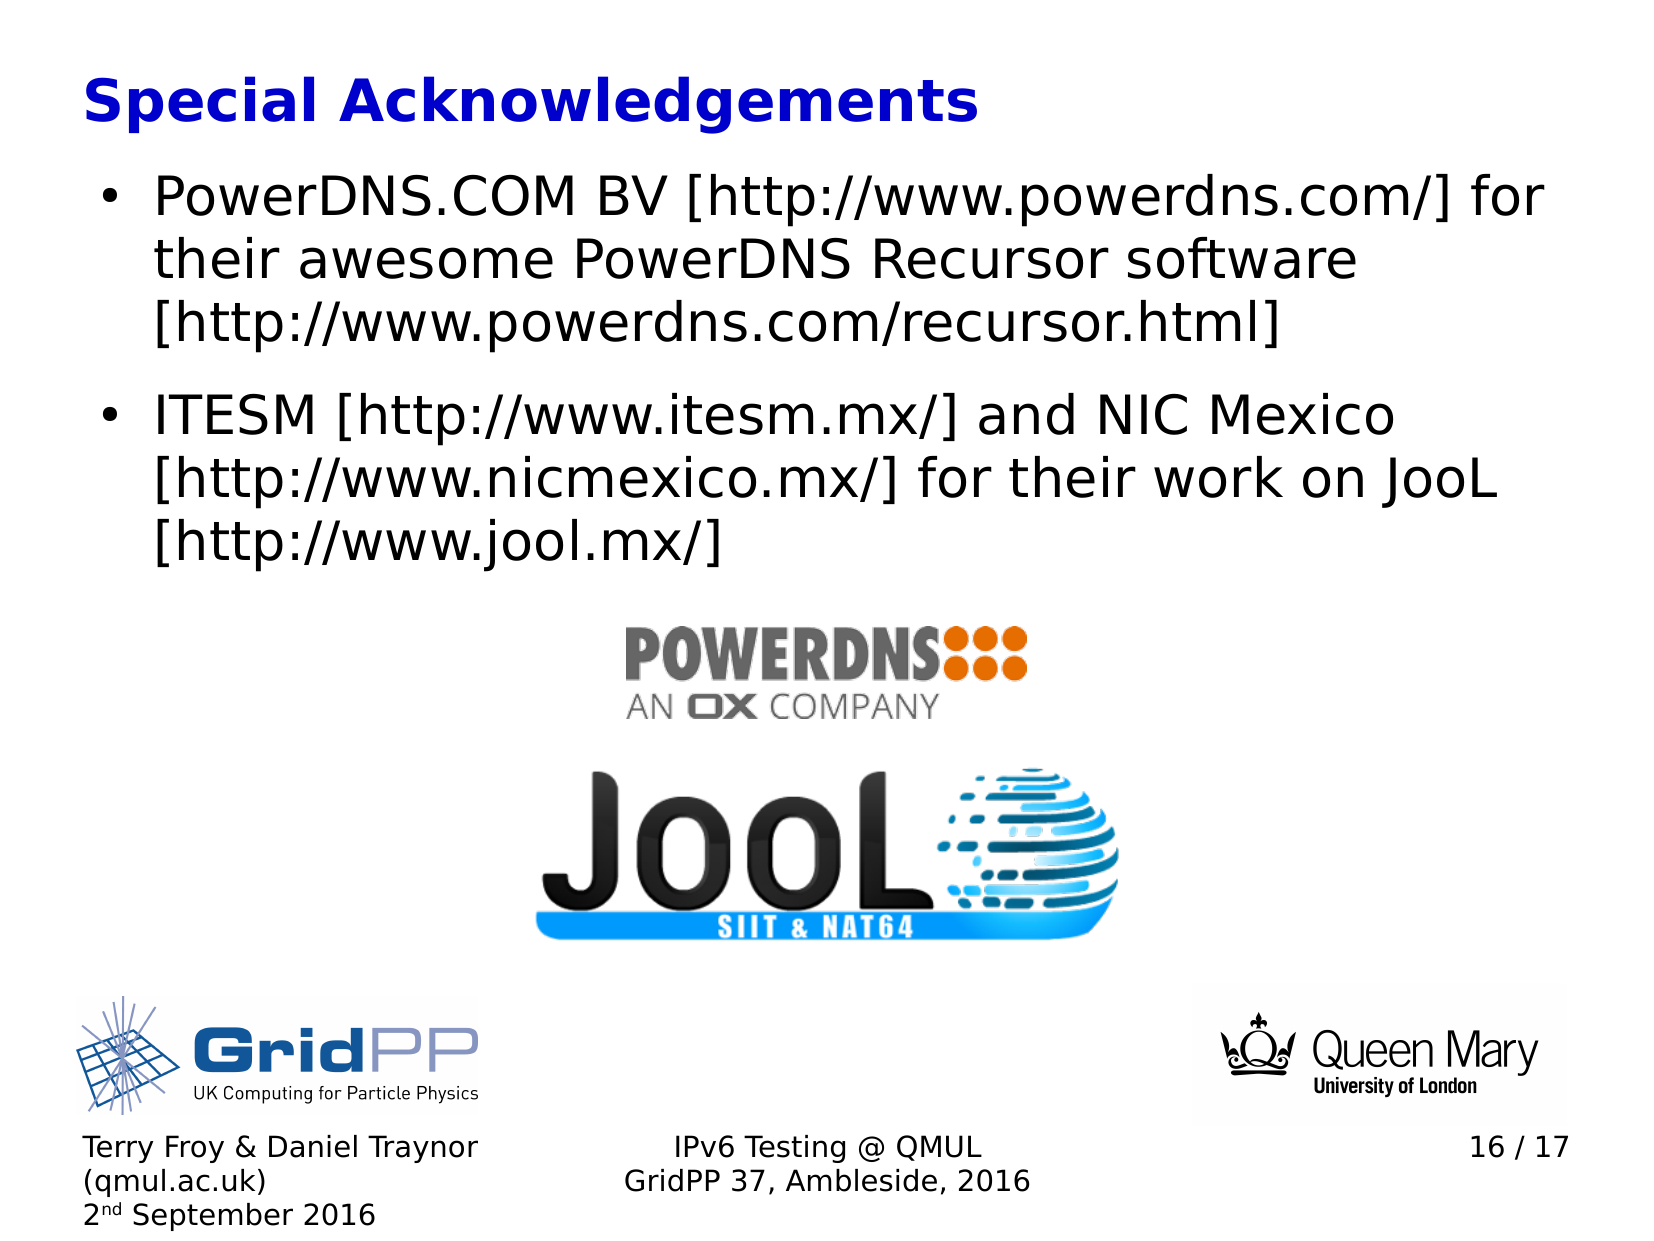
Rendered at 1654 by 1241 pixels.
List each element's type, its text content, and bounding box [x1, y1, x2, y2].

list PowerDNS.COM BV [http://www.powerdns.com/] for their awesome PowerDNS Recursor software [http://www.powerdns.com/recursor.html] ITESM [http://www.itesm.mx/] and NIC Mexico [http://www.nicmexico.mx/] for their work on JooL [http://www.jool.mx/] [82, 165, 1571, 957]
picture [505, 740, 1148, 972]
title Special Acknowledgements [82, 49, 1571, 154]
picture [626, 626, 1027, 720]
